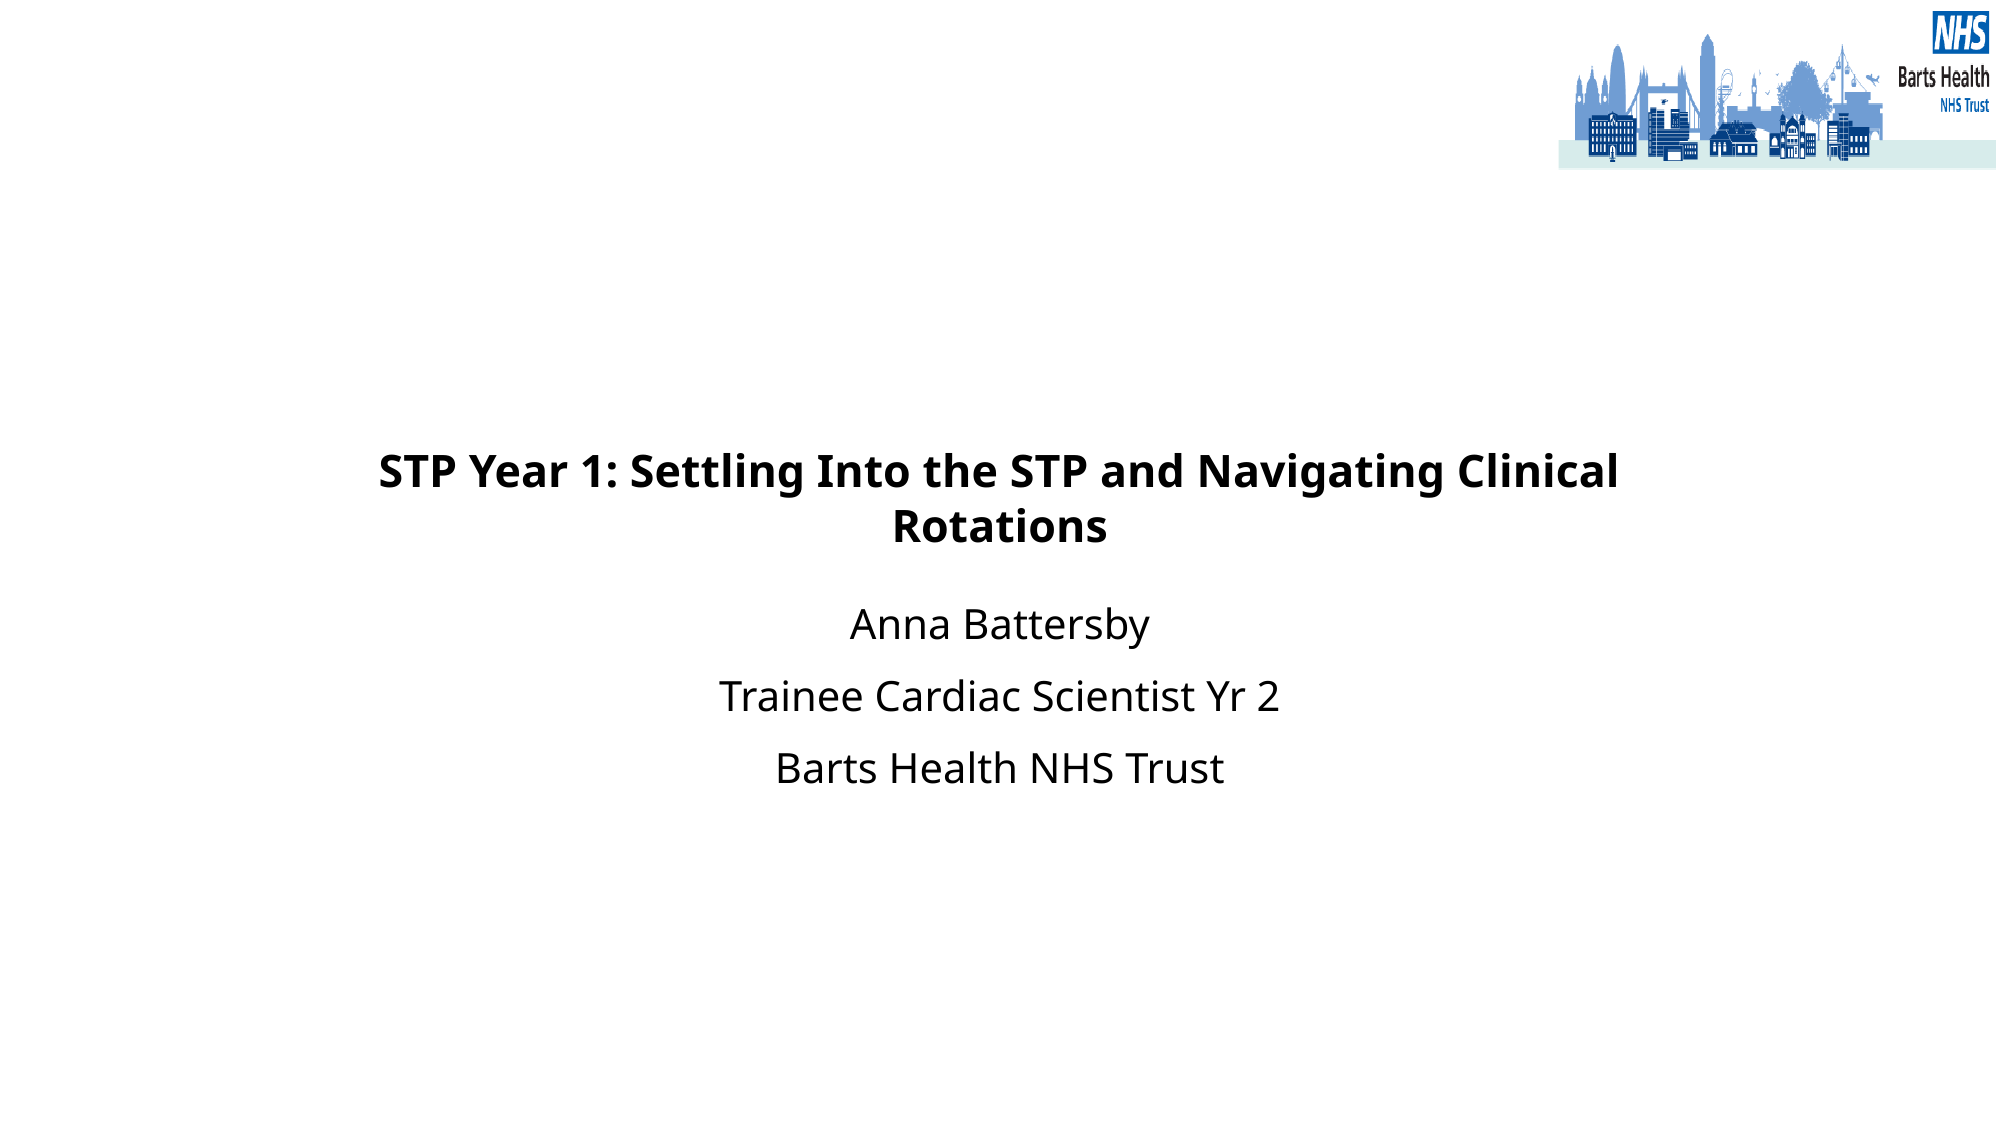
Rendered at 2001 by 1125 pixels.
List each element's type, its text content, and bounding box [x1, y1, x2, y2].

title STP Year 1: Settling Into the STP and Navigating Clinical Rotations [249, 262, 1750, 590]
subtitle Anna Battersby Trainee Cardiac Scientist Yr 2 Barts Health NHS Trust [249, 590, 1750, 863]
picture [1558, 0, 2000, 170]
